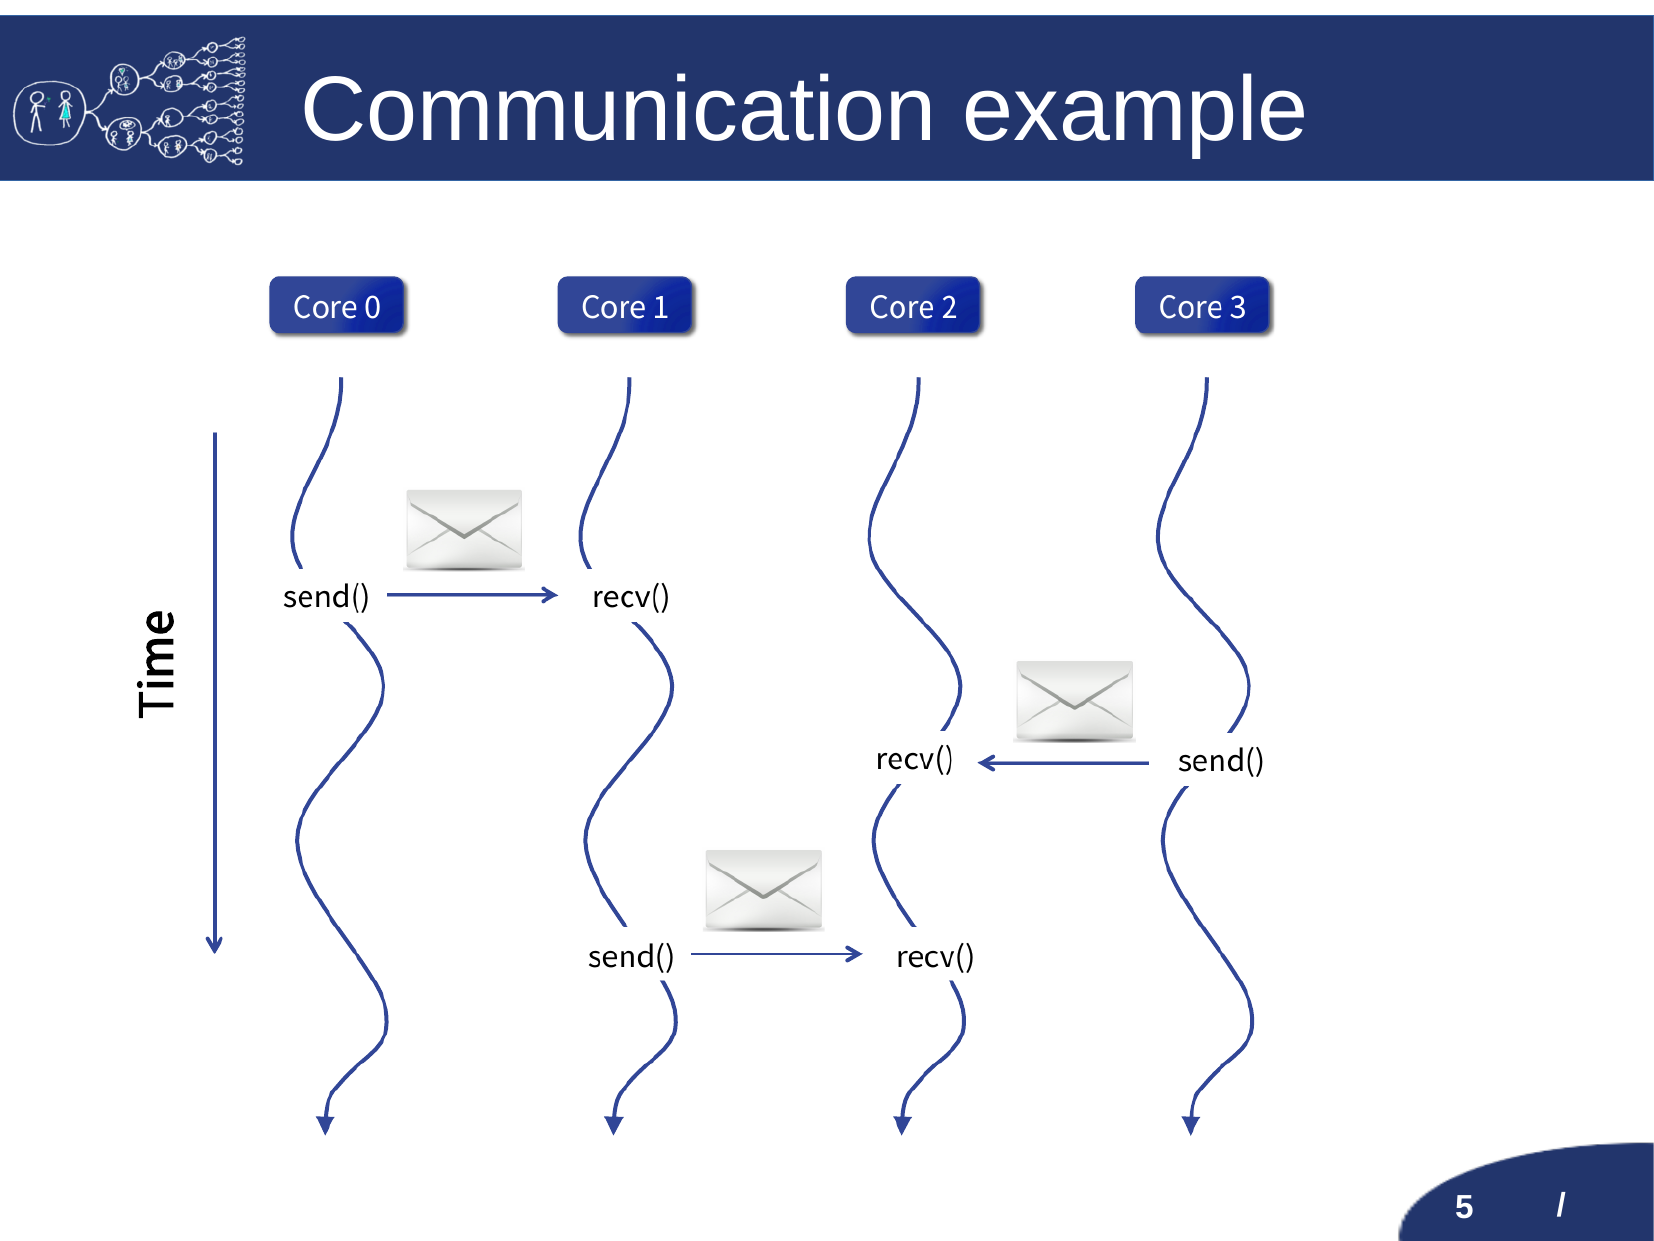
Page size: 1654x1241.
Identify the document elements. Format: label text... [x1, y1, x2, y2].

text_box [1455, 1185, 1546, 1226]
picture [128, 240, 1410, 1173]
title Communication example [300, 48, 1571, 152]
